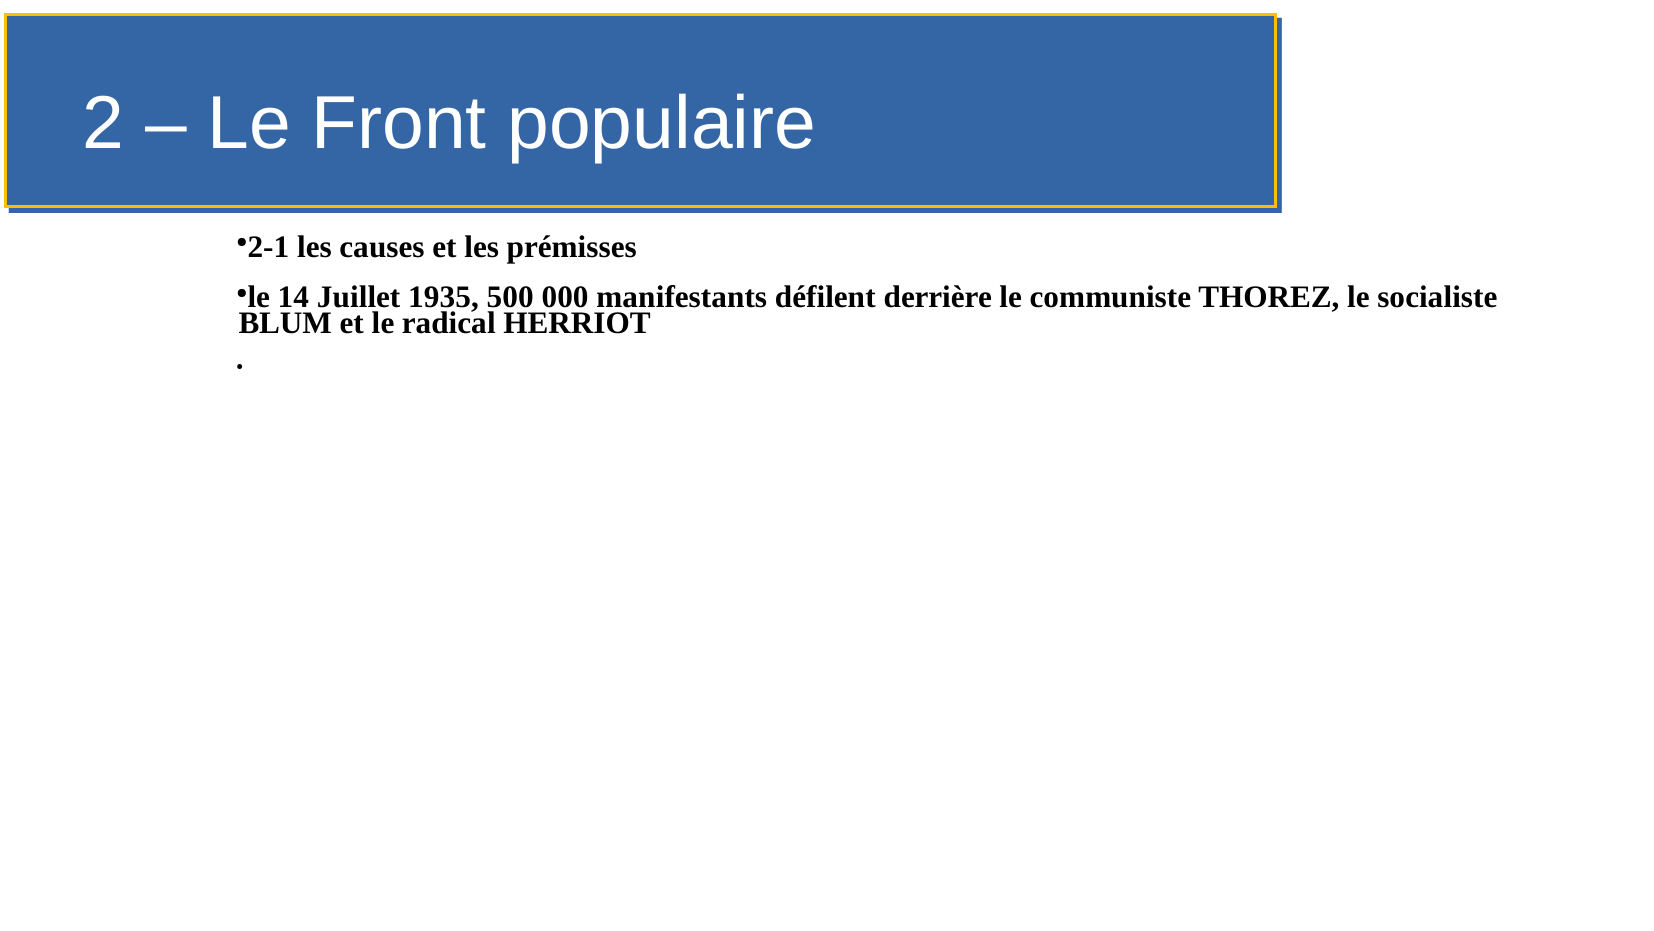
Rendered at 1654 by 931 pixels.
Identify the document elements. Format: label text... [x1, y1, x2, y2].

list 2-1 les causes et les prémisses le 14 Juillet 1935, 500 000 manifestants défilent derrière le communiste THOREZ, le socialiste BLUM et le radical HERRIOT [88, 236, 1565, 798]
title 2 – Le Front populaire [82, 44, 1235, 192]
